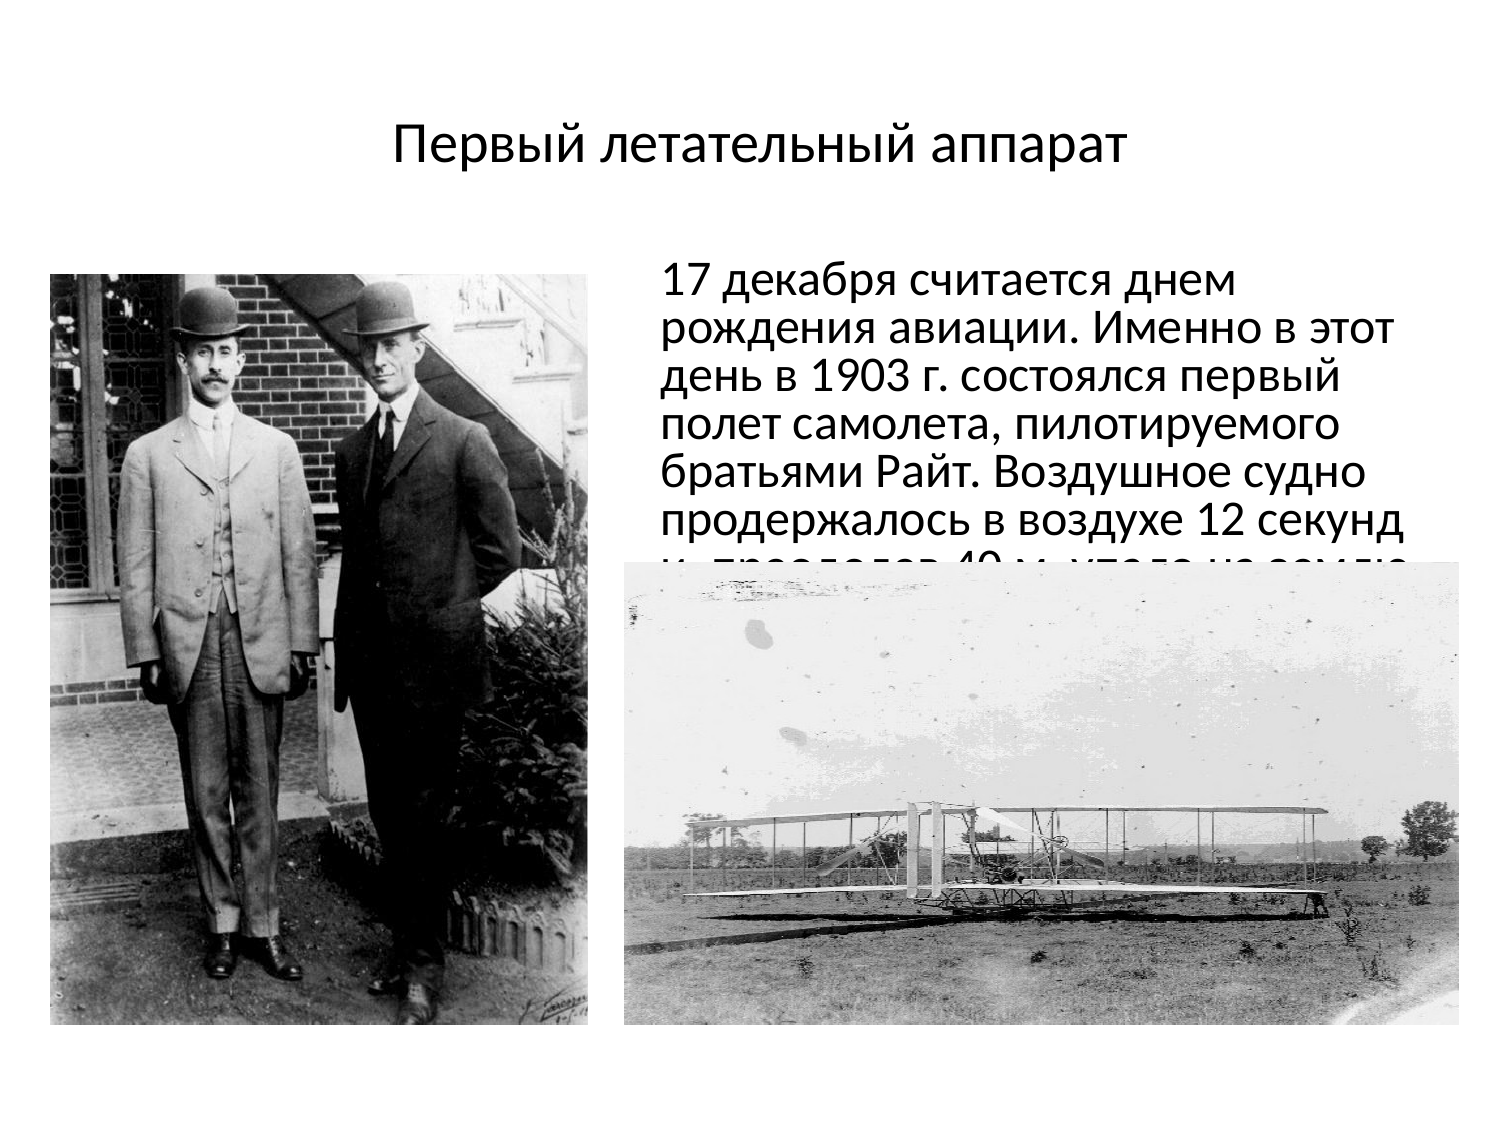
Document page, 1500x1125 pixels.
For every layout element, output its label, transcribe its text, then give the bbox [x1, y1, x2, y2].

title Первый летательный аппарат [75, 45, 1426, 233]
picture [624, 562, 1459, 1026]
picture [50, 274, 588, 1026]
list 17 декабря считается днем рождения авиации. Именно в этот день в 1903 г. состоялся первый полет самолета, пилотируемого братьями Райт. Воздушное судно продержалось в воздухе 12 секунд и, преодолев 40 м, упало на землю. [575, 249, 1450, 701]
